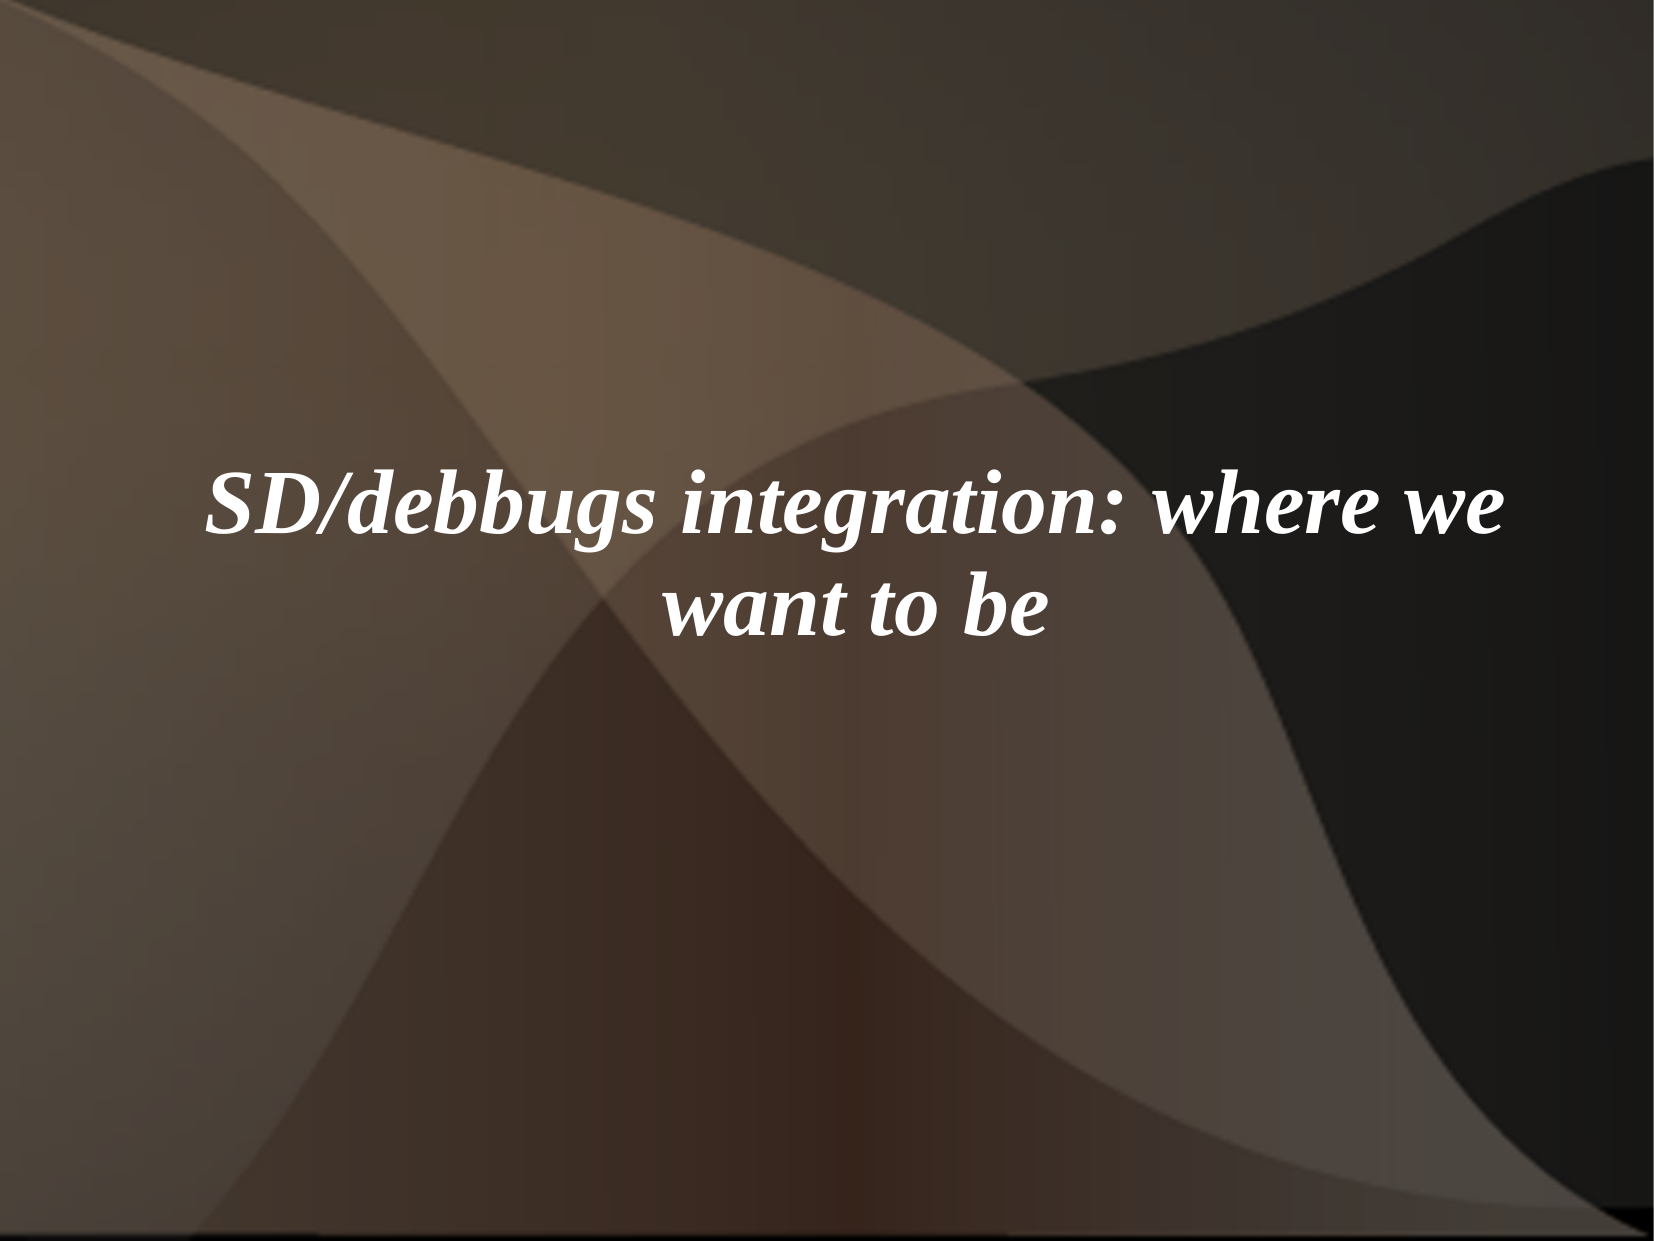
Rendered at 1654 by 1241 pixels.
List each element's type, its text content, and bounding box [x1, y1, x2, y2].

picture [0, 0, 1654, 1241]
title SD/debbugs integration: where we want to be [112, 450, 1601, 658]
